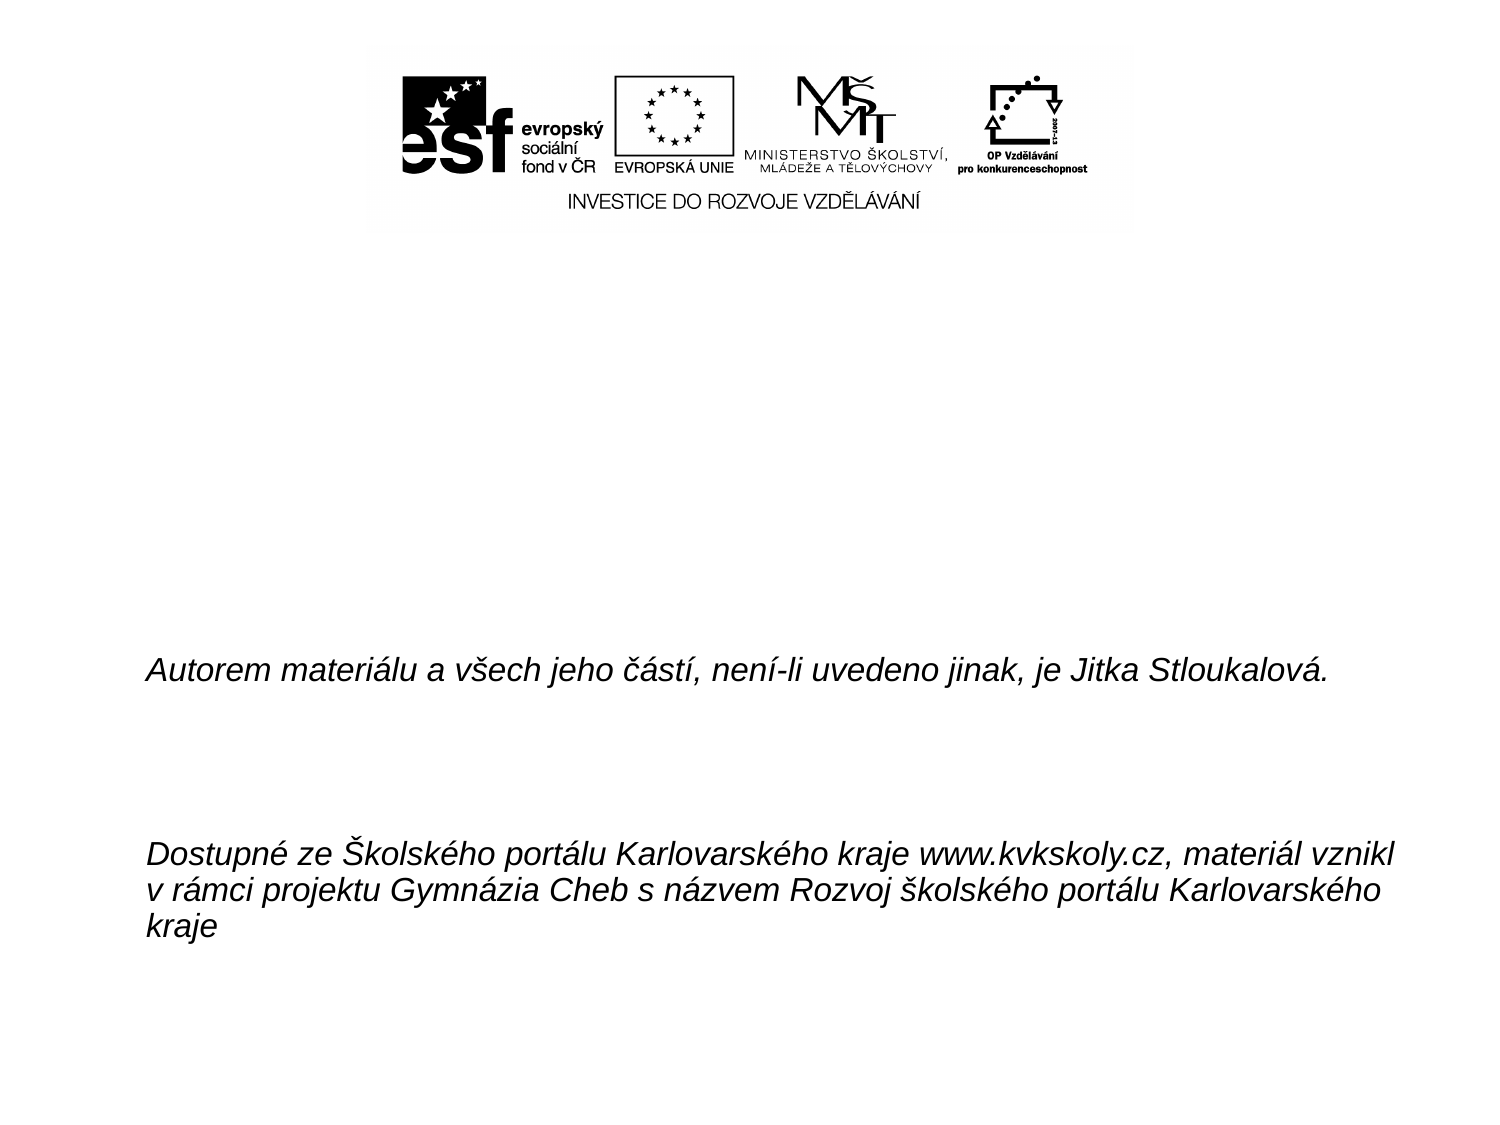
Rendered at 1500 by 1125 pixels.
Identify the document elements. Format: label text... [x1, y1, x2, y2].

picture [366, 45, 1134, 233]
list Autorem materiálu a všech jeho částí, není-li uvedeno jinak, je Jitka Stloukalová. Dostupné ze Školského portálu Karlovarského kraje www.kvkskoly.cz, materiál vznikl v rámci projektu Gymnázia Cheb s názvem Rozvoj školského portálu Karlovarského kraje [75, 262, 1426, 1006]
